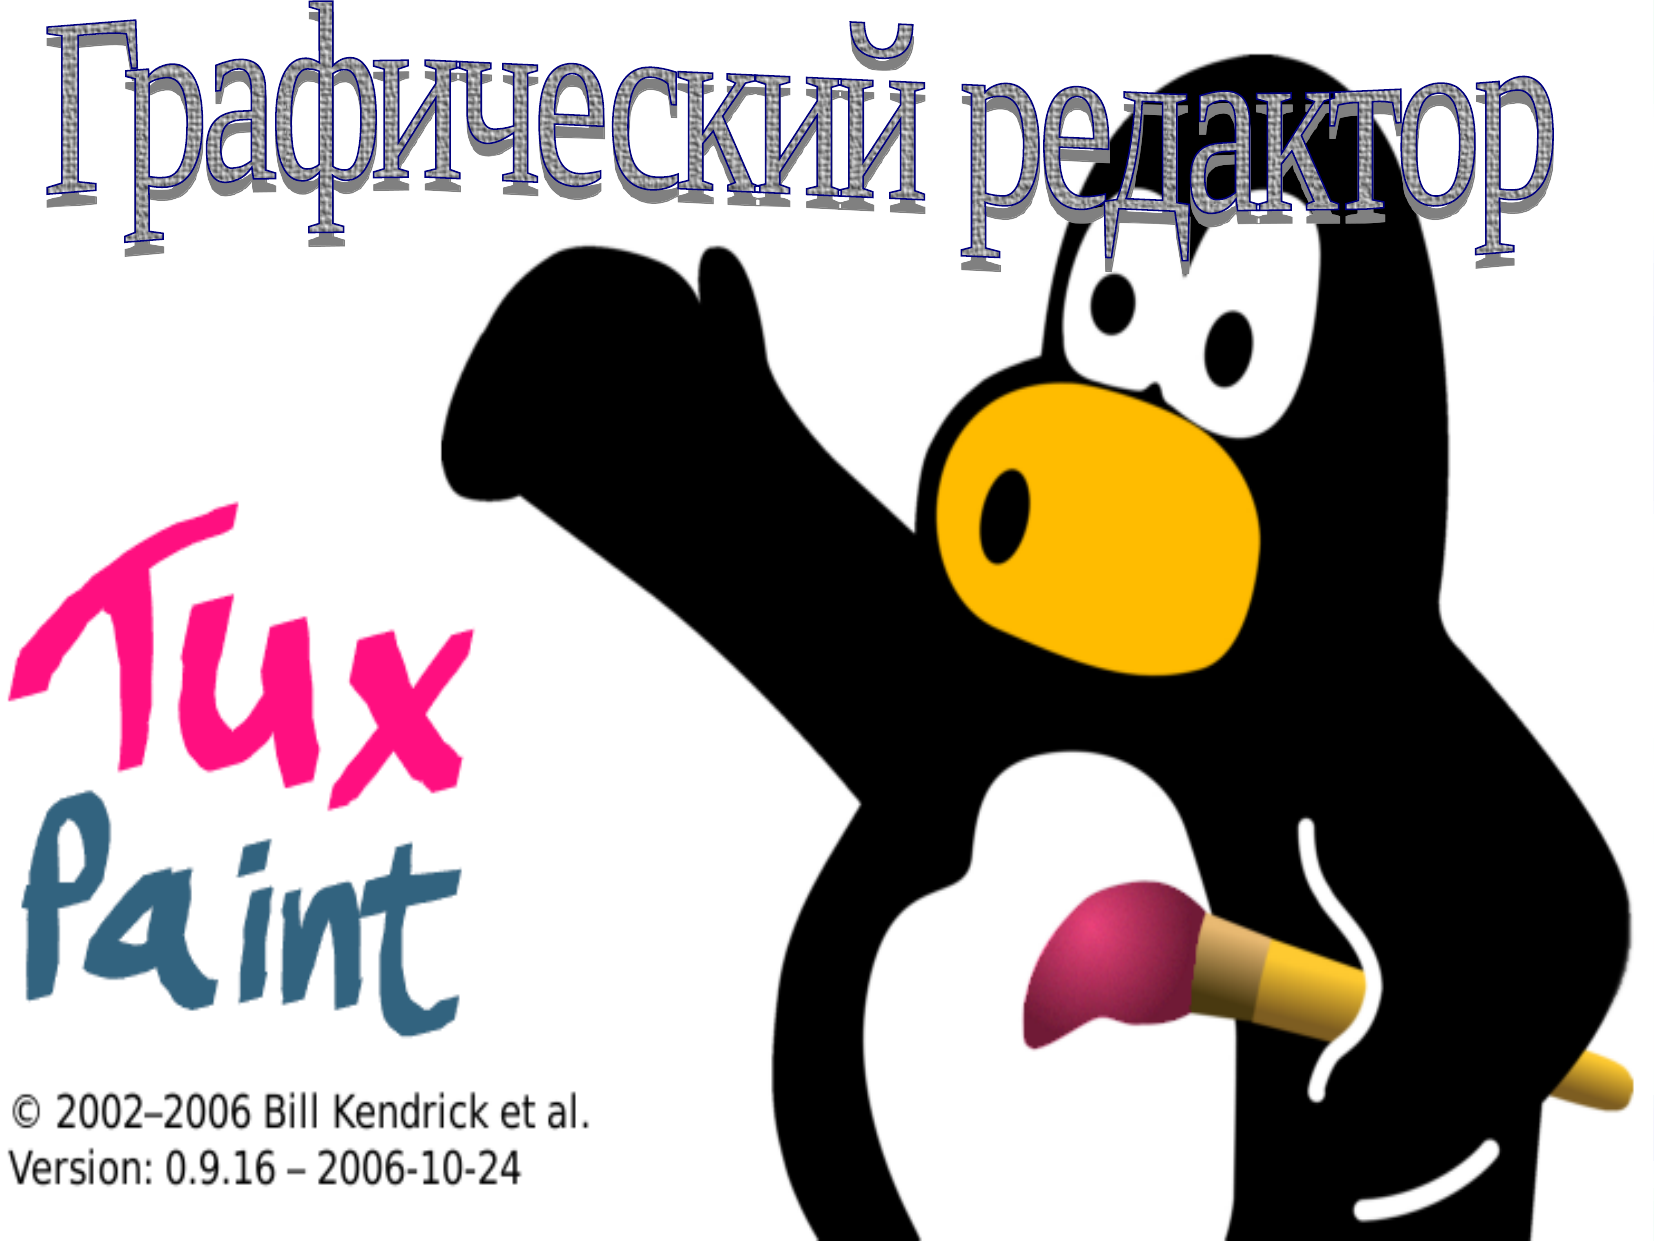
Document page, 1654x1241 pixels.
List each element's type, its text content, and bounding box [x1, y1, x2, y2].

text_box Графический редактор [612, 67, 925, 200]
text_box Графический редактор [206, 59, 276, 183]
text_box Графический редактор [47, 20, 203, 243]
text_box Графический редактор [1190, 89, 1401, 214]
text_box Графический редактор [850, 21, 913, 59]
picture [0, 0, 1654, 1241]
text_box Графический редактор [1475, 76, 1554, 255]
text_box Графический редактор [1043, 86, 1190, 261]
text_box Графический редактор [373, 60, 538, 183]
text_box Графический редактор [1401, 83, 1475, 206]
text_box Графический редактор [961, 83, 1039, 258]
text_box Графический редактор [539, 63, 604, 187]
text_box Графический редактор [275, 1, 377, 233]
